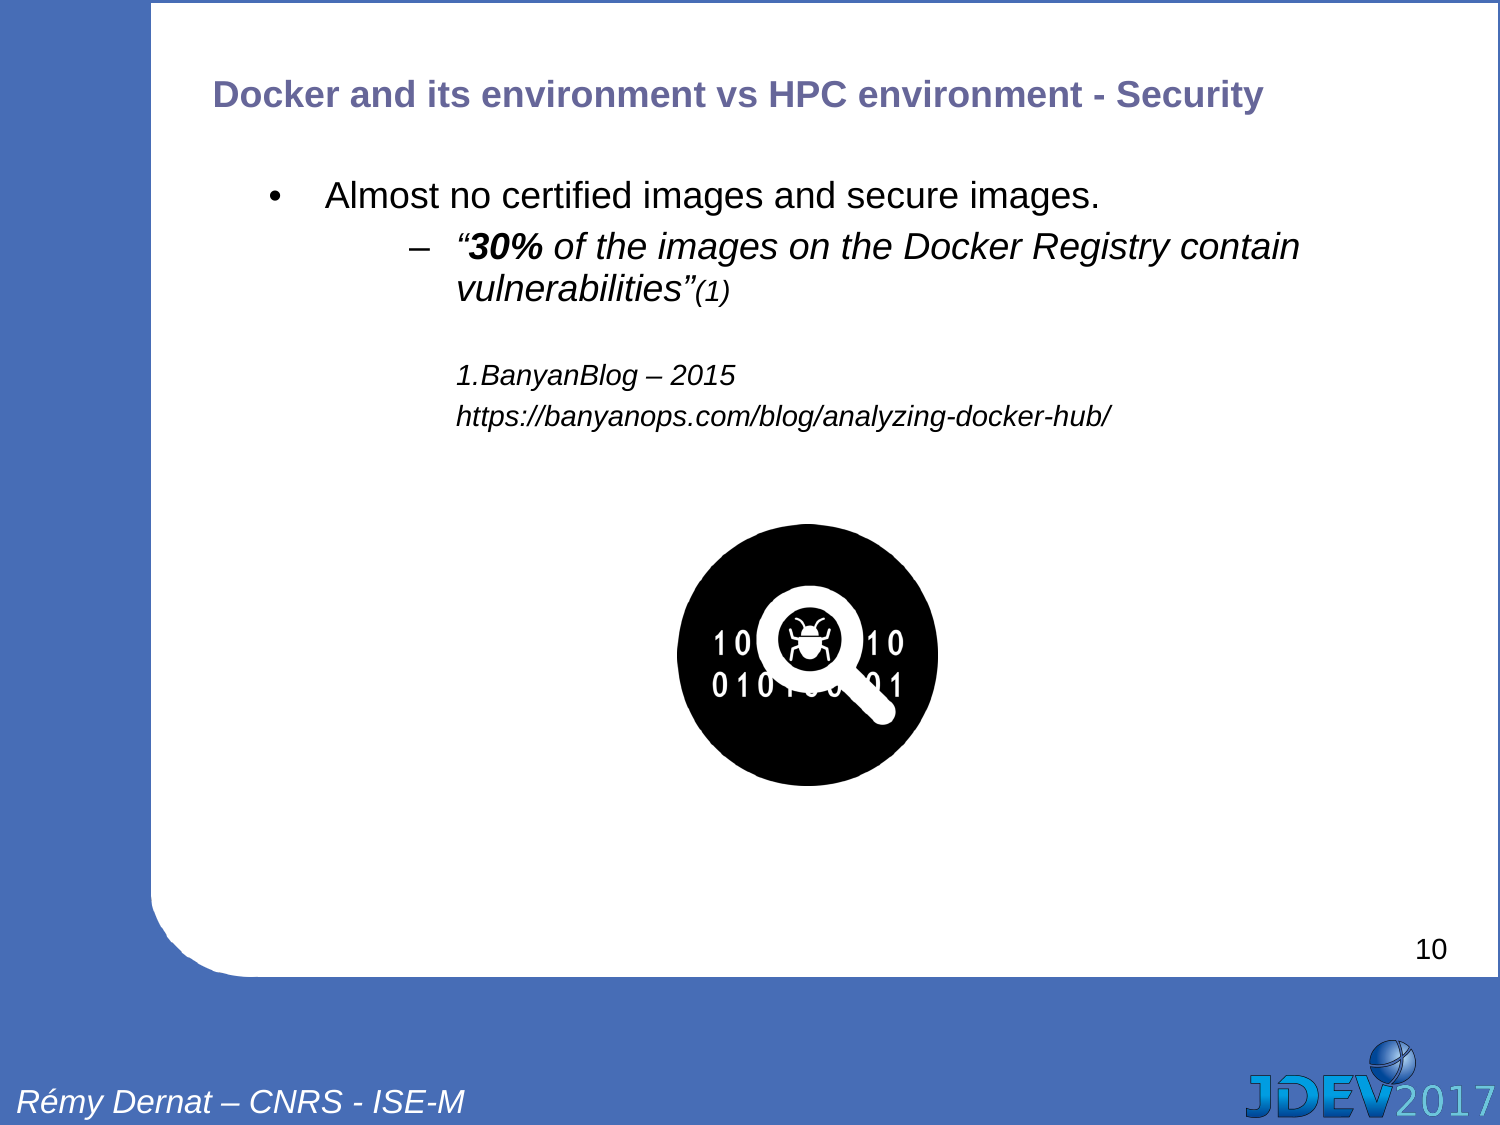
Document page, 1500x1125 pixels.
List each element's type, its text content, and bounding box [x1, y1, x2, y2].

title Docker and its environment vs HPC environment - Security [212, 24, 1447, 164]
list Almost no certified images and secure images. “30% of the images on the Docker Registry contain vulnerabilities”(1) 1.BanyanBlog – 2015 https://banyanops.com/blog/analyzing-docker-hub/ [212, 174, 1448, 970]
picture [0, 0, 1500, 1125]
text_box Rémy Dernat – CNRS - ISE-M [0, 1075, 488, 1125]
